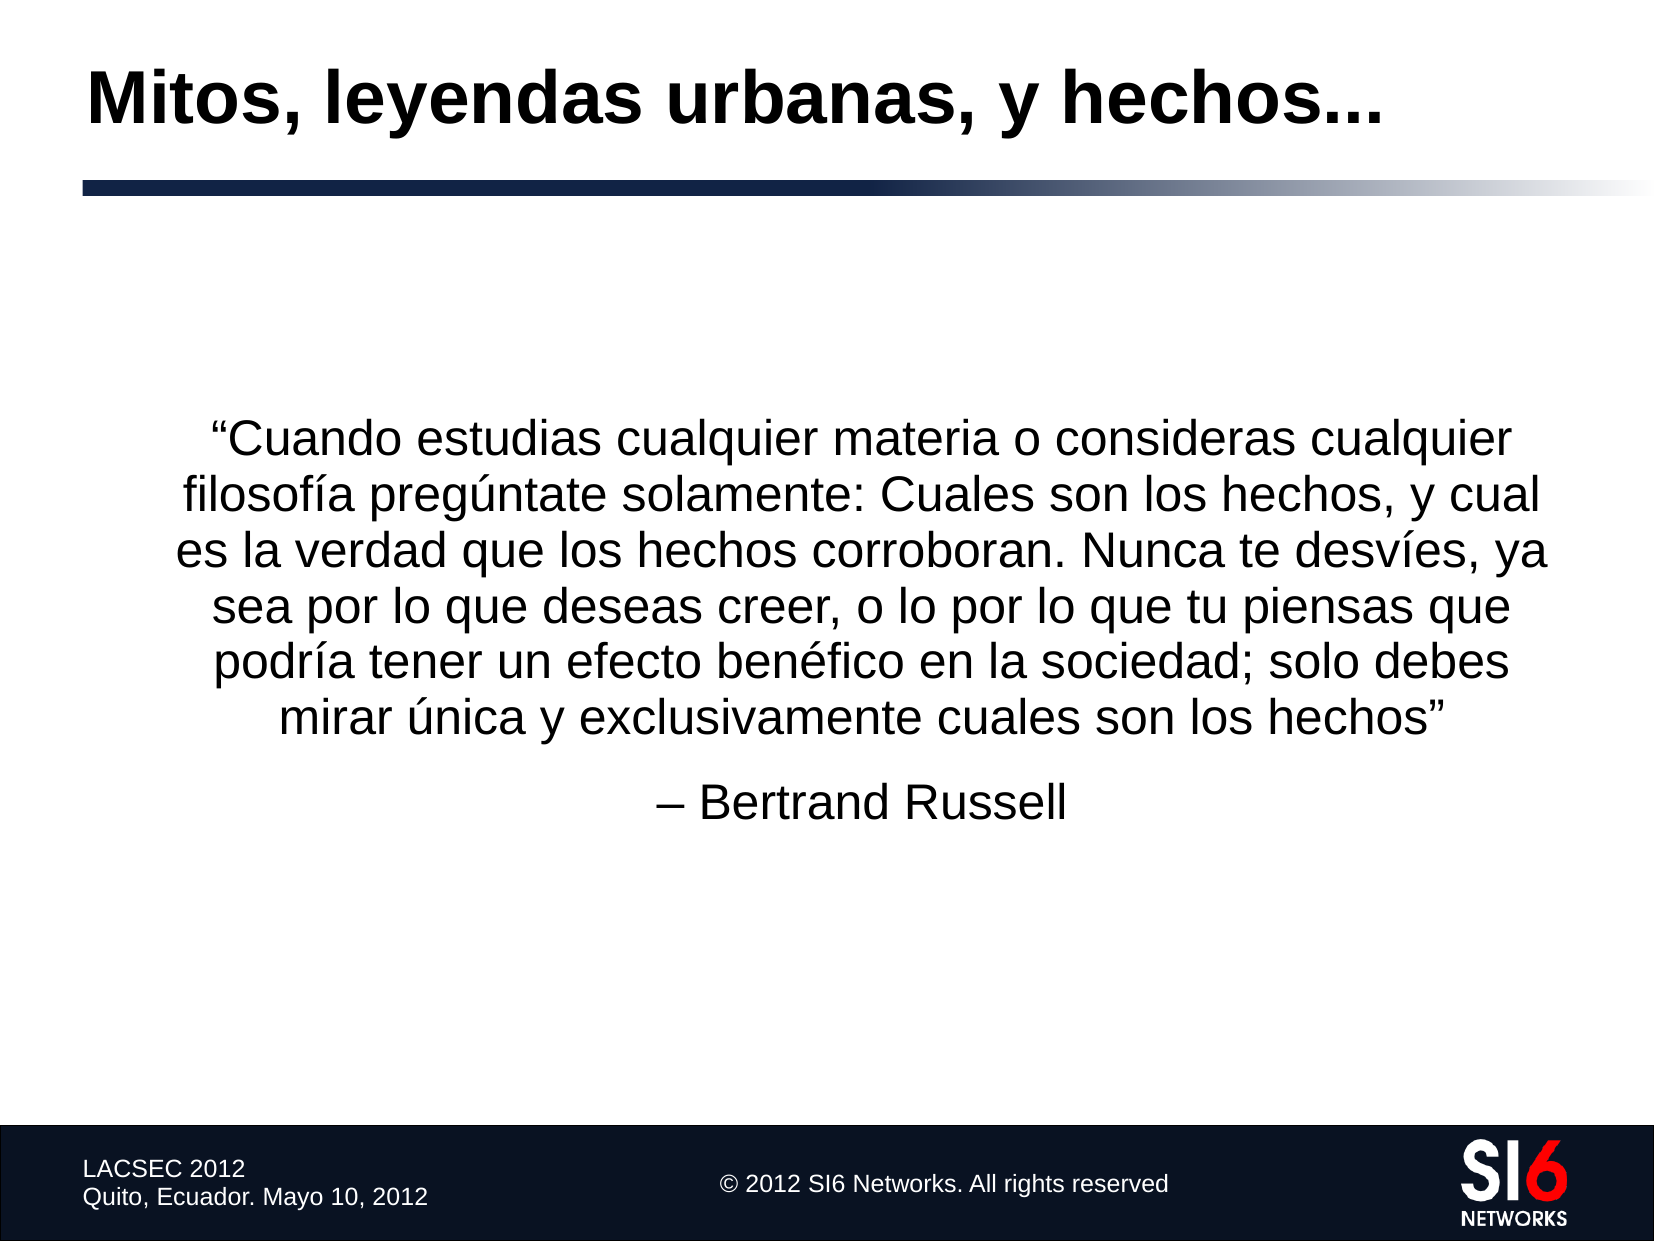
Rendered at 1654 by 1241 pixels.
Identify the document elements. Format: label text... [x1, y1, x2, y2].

picture [1461, 1139, 1567, 1226]
list “Cuando estudias cualquier materia o consideras cualquier filosofía pregúntate solamente: Cuales son los hechos, y cual es la verdad que los hechos corroboran. Nunca te desvíes, ya sea por lo que deseas creer, o lo por lo que tu piensas que podría tener un efecto benéfico en la sociedad; solo debes mirar única y exclusivamente cuales son los hechos” – Bertrand Russell [82, 240, 1571, 946]
title Mitos, leyendas urbanas, y hechos... [86, 30, 1576, 166]
